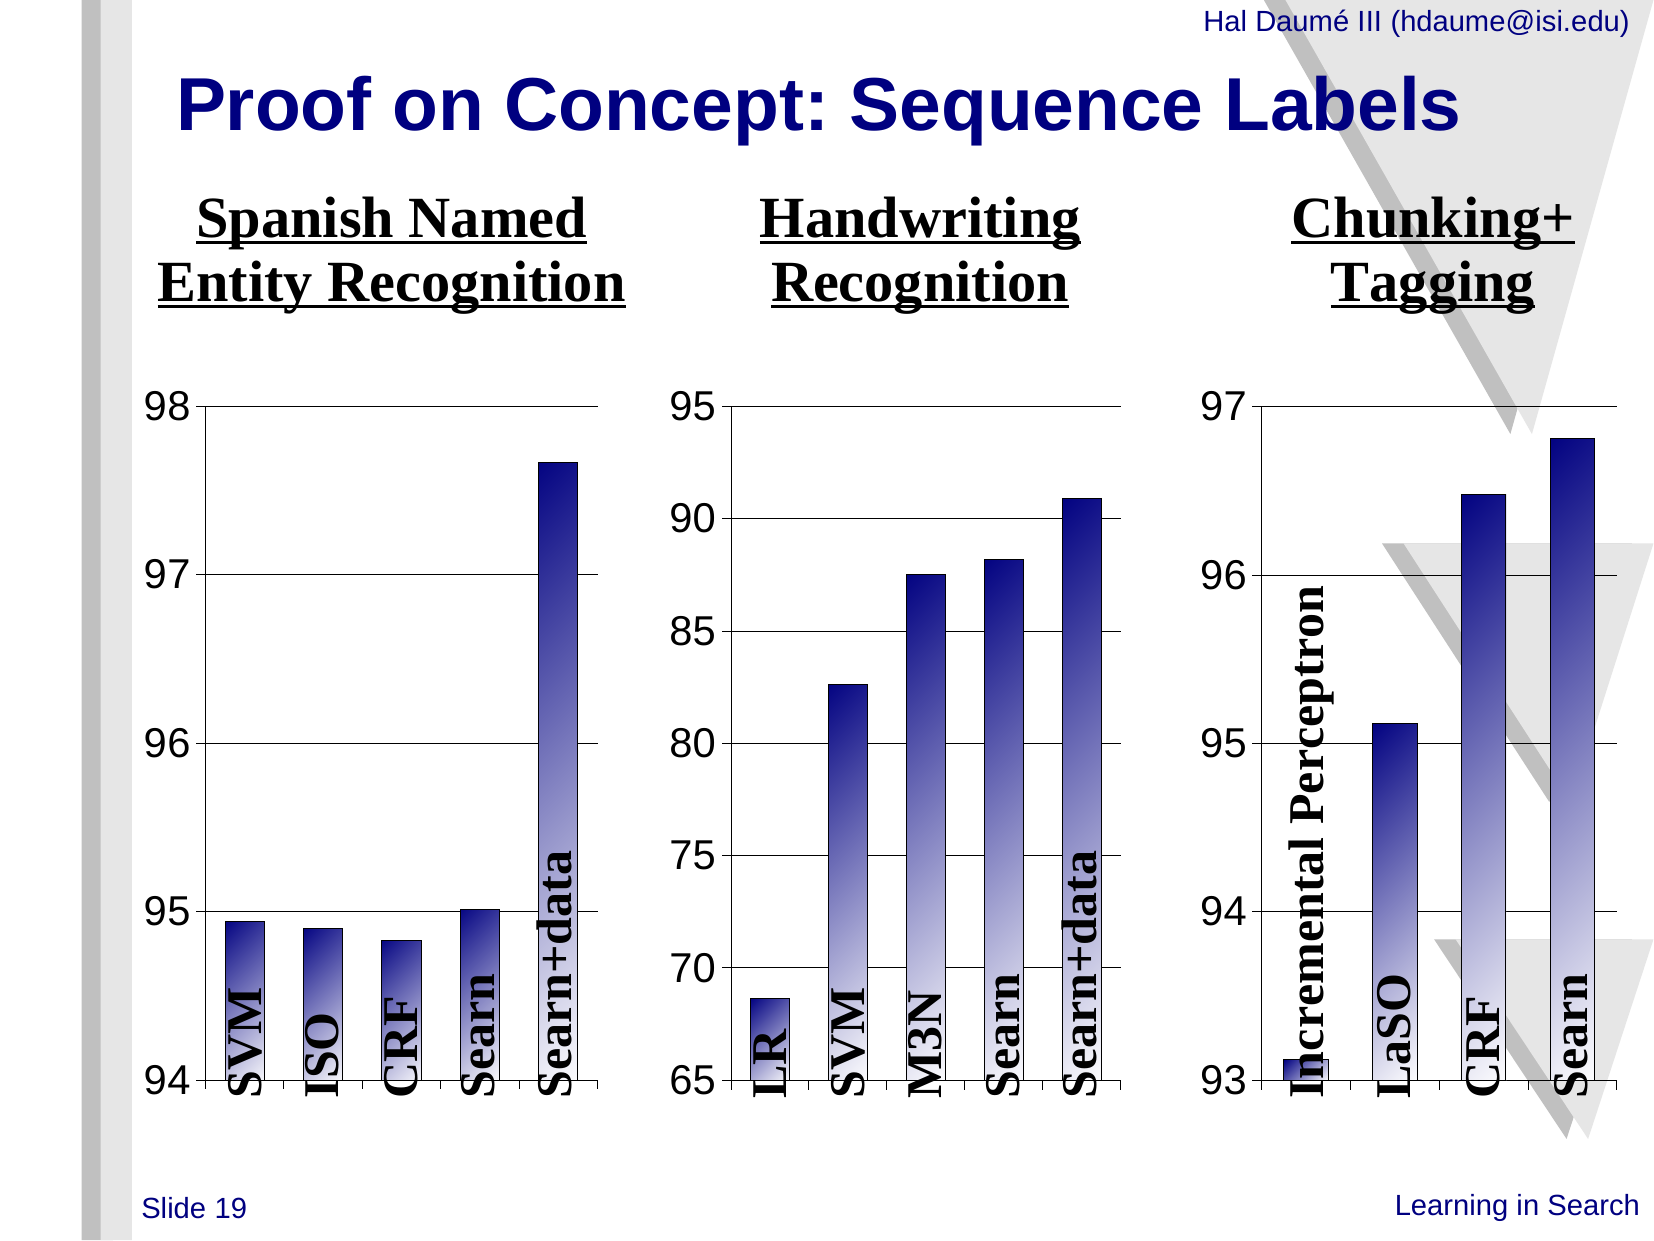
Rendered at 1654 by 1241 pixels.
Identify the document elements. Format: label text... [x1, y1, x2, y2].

text_box SVM [820, 987, 886, 1099]
text_box LR [742, 1029, 808, 1099]
text_box Incremental Perceptron [1278, 585, 1355, 1099]
text_box Searn+data [1051, 850, 1118, 1099]
chart [660, 338, 1131, 1120]
text_box Searn+data [527, 850, 593, 1099]
text_box Searn [449, 973, 516, 1099]
text_box Searn [1543, 973, 1619, 1099]
chart [134, 338, 608, 1120]
text_box Searn [974, 973, 1040, 1099]
chart [1191, 338, 1626, 1120]
text_box ISO [293, 1011, 360, 1099]
text_box CRF [1455, 995, 1531, 1099]
text_box Handwriting Recognition [759, 185, 1082, 338]
text_box LaSO [1366, 973, 1442, 1099]
text_box Chunking+ Tagging [1291, 185, 1575, 338]
text_box SVM [216, 987, 282, 1099]
text_box CRF [372, 995, 438, 1099]
title Proof on Concept: Sequence Labels [176, 44, 1509, 166]
text_box M3N [897, 990, 963, 1099]
text_box Spanish Named Entity Recognition [157, 185, 627, 338]
